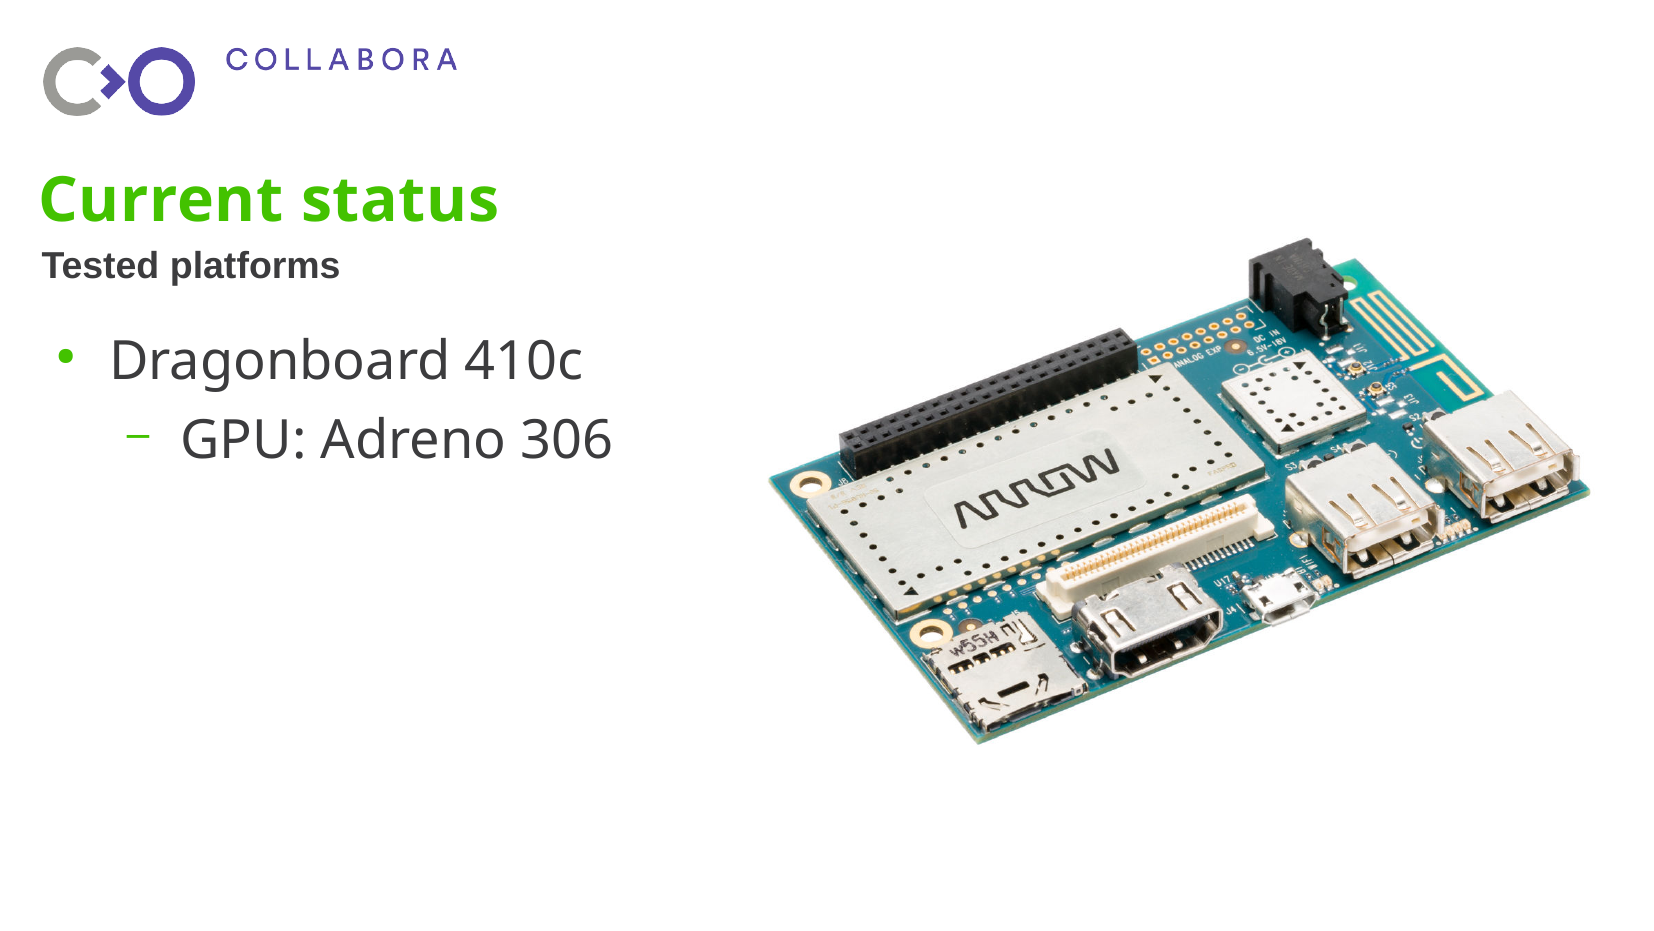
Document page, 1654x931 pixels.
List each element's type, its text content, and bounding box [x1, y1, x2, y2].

picture [767, 236, 1595, 240]
picture [43, 47, 457, 116]
picture [767, 290, 1595, 325]
text_box Tested platforms [41, 240, 1614, 290]
title Current status [38, 159, 1614, 216]
picture [767, 581, 1595, 747]
list Dragonboard 410c GPU: Adreno 306 [38, 325, 1614, 581]
